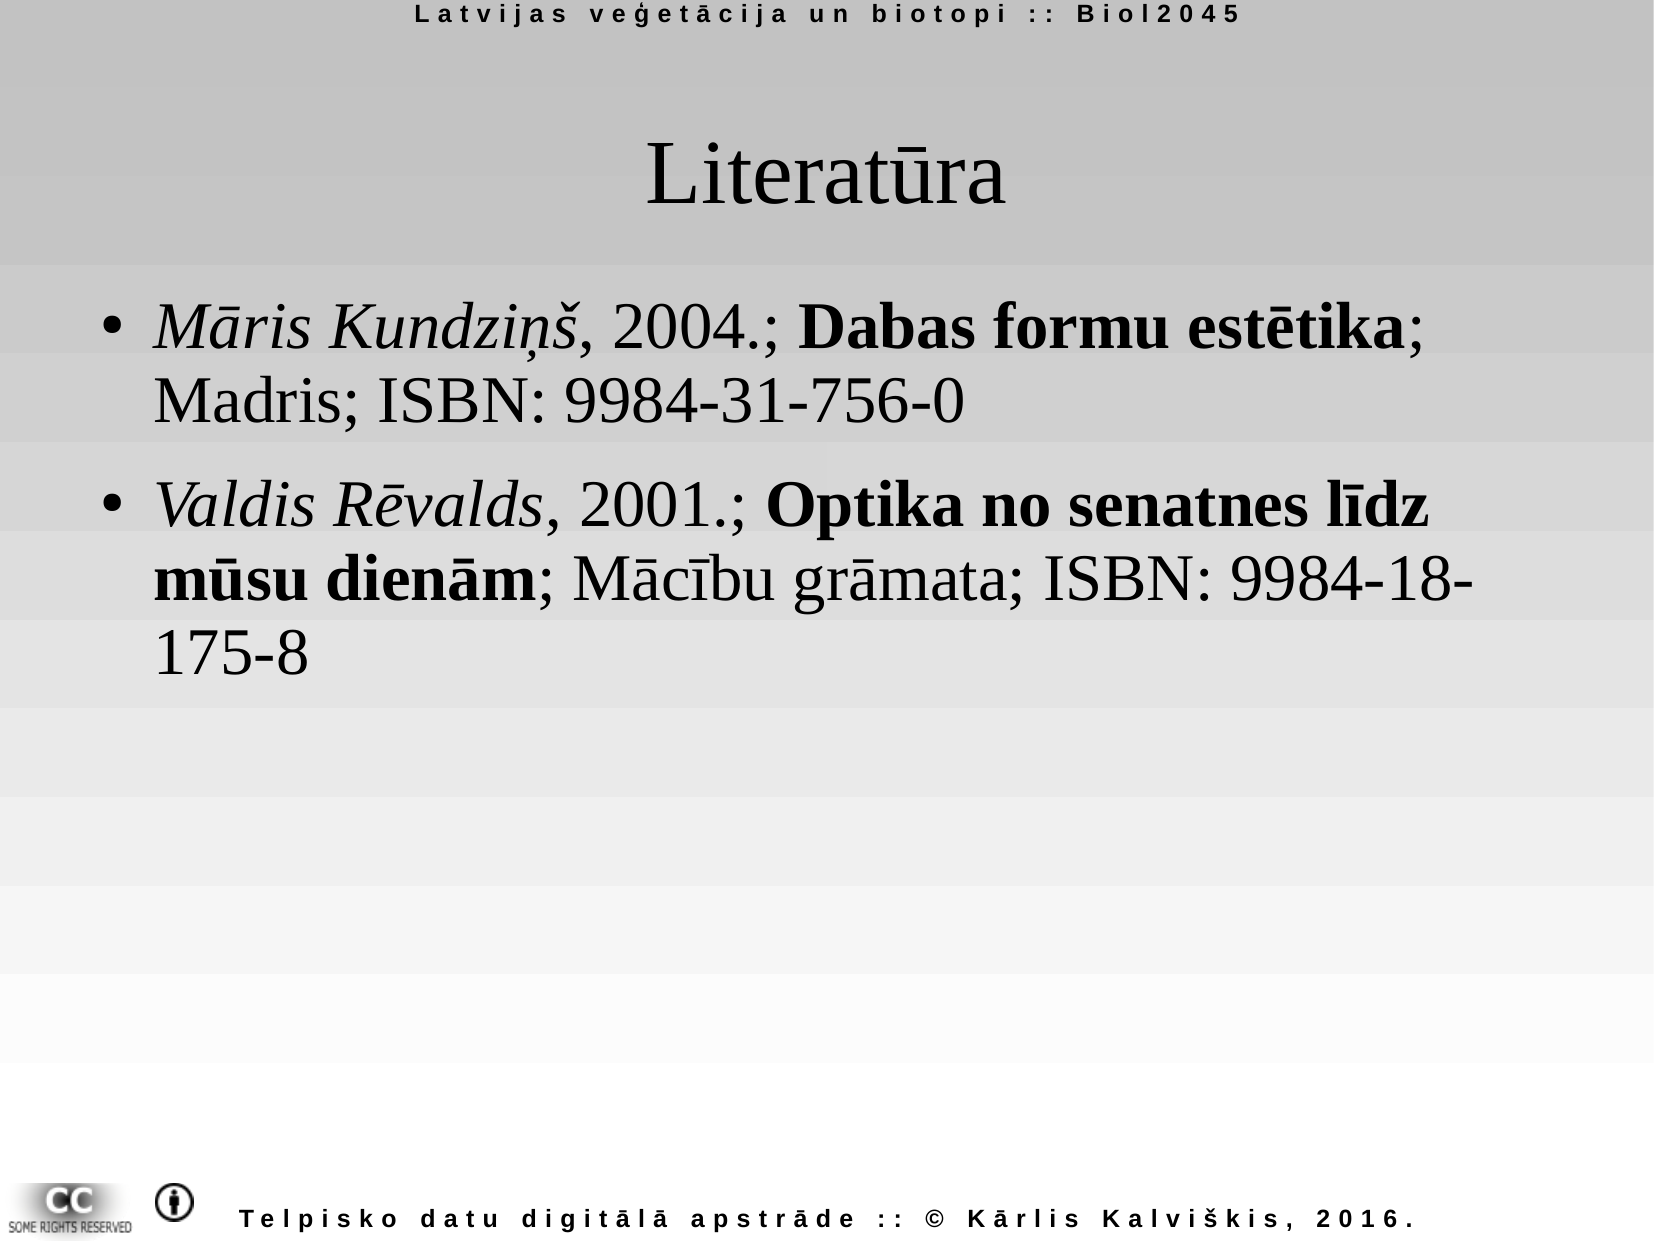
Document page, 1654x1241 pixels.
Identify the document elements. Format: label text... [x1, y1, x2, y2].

title Literatūra [29, 49, 1625, 296]
picture [0, 0, 1654, 1241]
list Māris Kundziņš, 2004.; Dabas formu estētika; Madris; ISBN: 9984-31-756-0 Valdis Rēvalds, 2001.; Optika no senatnes līdz mūsu dienām; Mācību grāmata; ISBN: 9984-18-175-8 [82, 289, 1571, 1113]
